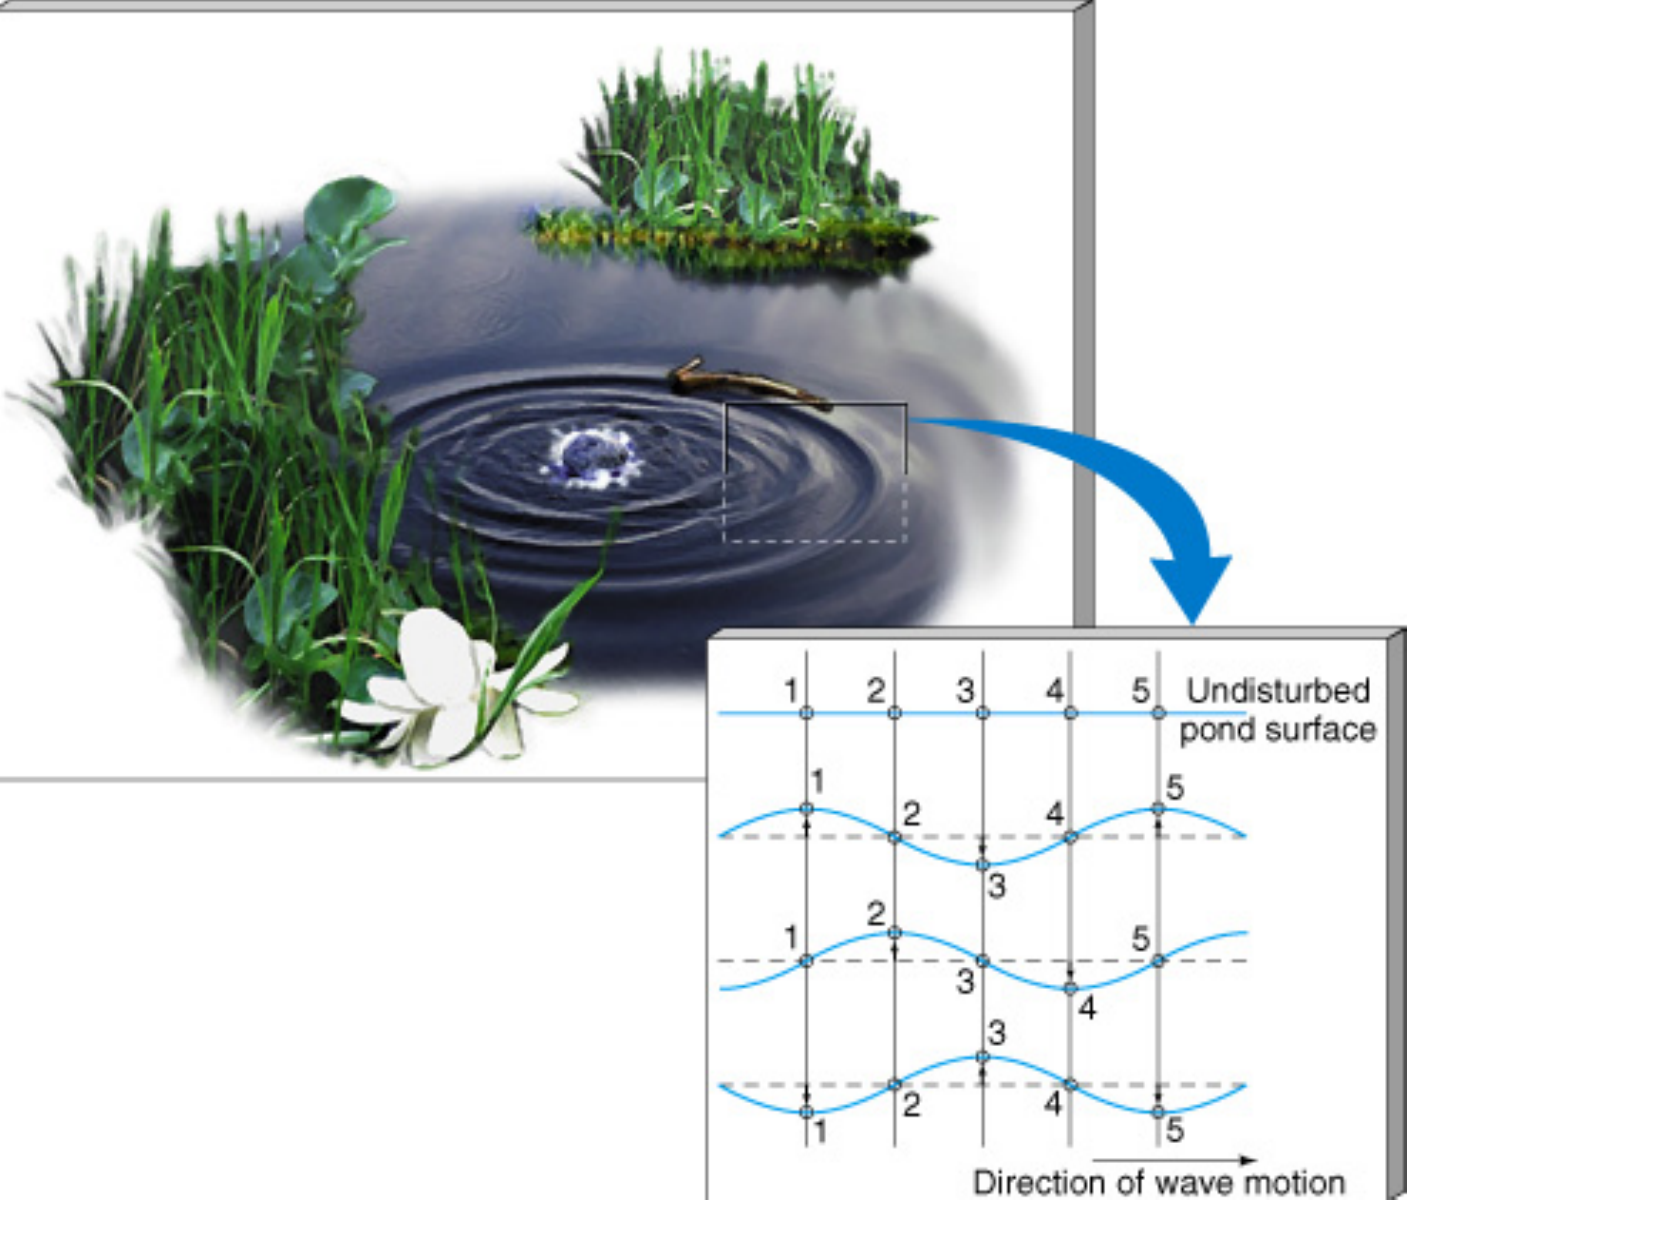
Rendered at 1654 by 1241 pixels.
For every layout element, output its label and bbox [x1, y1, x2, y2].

picture [0, 0, 1407, 1201]
